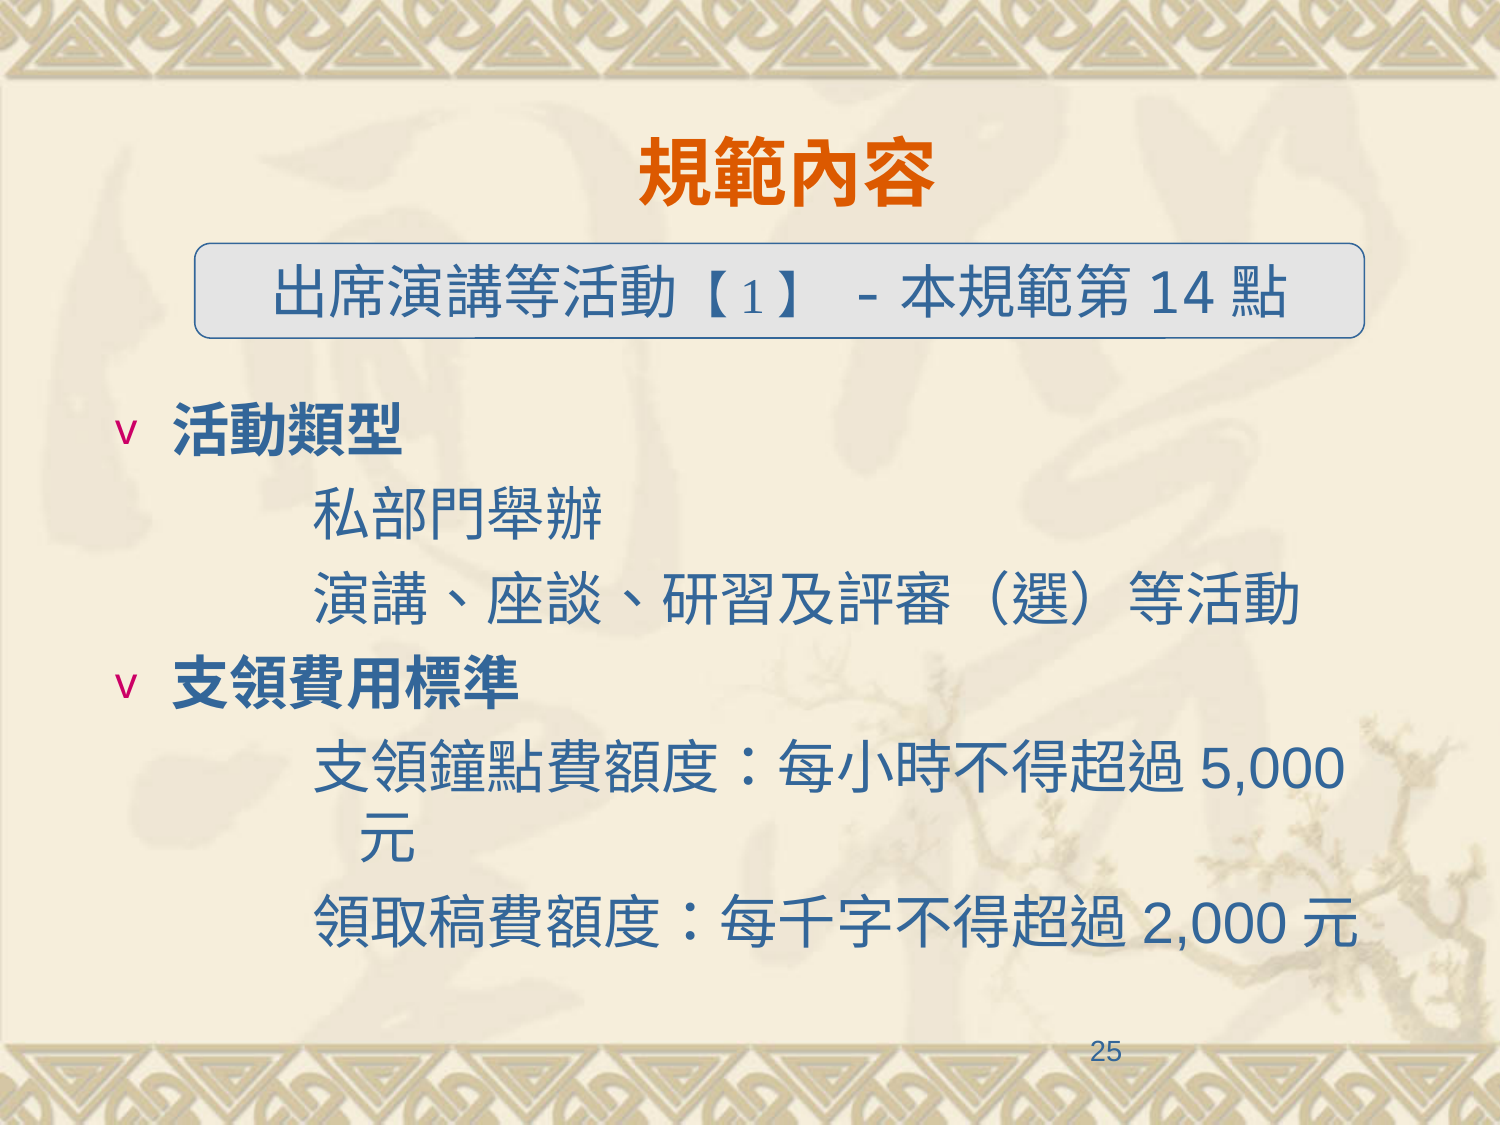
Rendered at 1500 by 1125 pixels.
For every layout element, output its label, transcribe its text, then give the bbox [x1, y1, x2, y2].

list 活動類型 私部門舉辦 演講、座談、研習及評審（選）等活動 支領費用標準 支領鐘點費額度：每小時不得超過5,000元 領取稿費額度：每千字不得超過2,000元 [100, 385, 1400, 1028]
text_box [1074, 1024, 1451, 1103]
text_box 出席演講等活動【1】 -本規範第14點 [194, 243, 1365, 339]
title 規範內容 [501, 113, 1074, 229]
